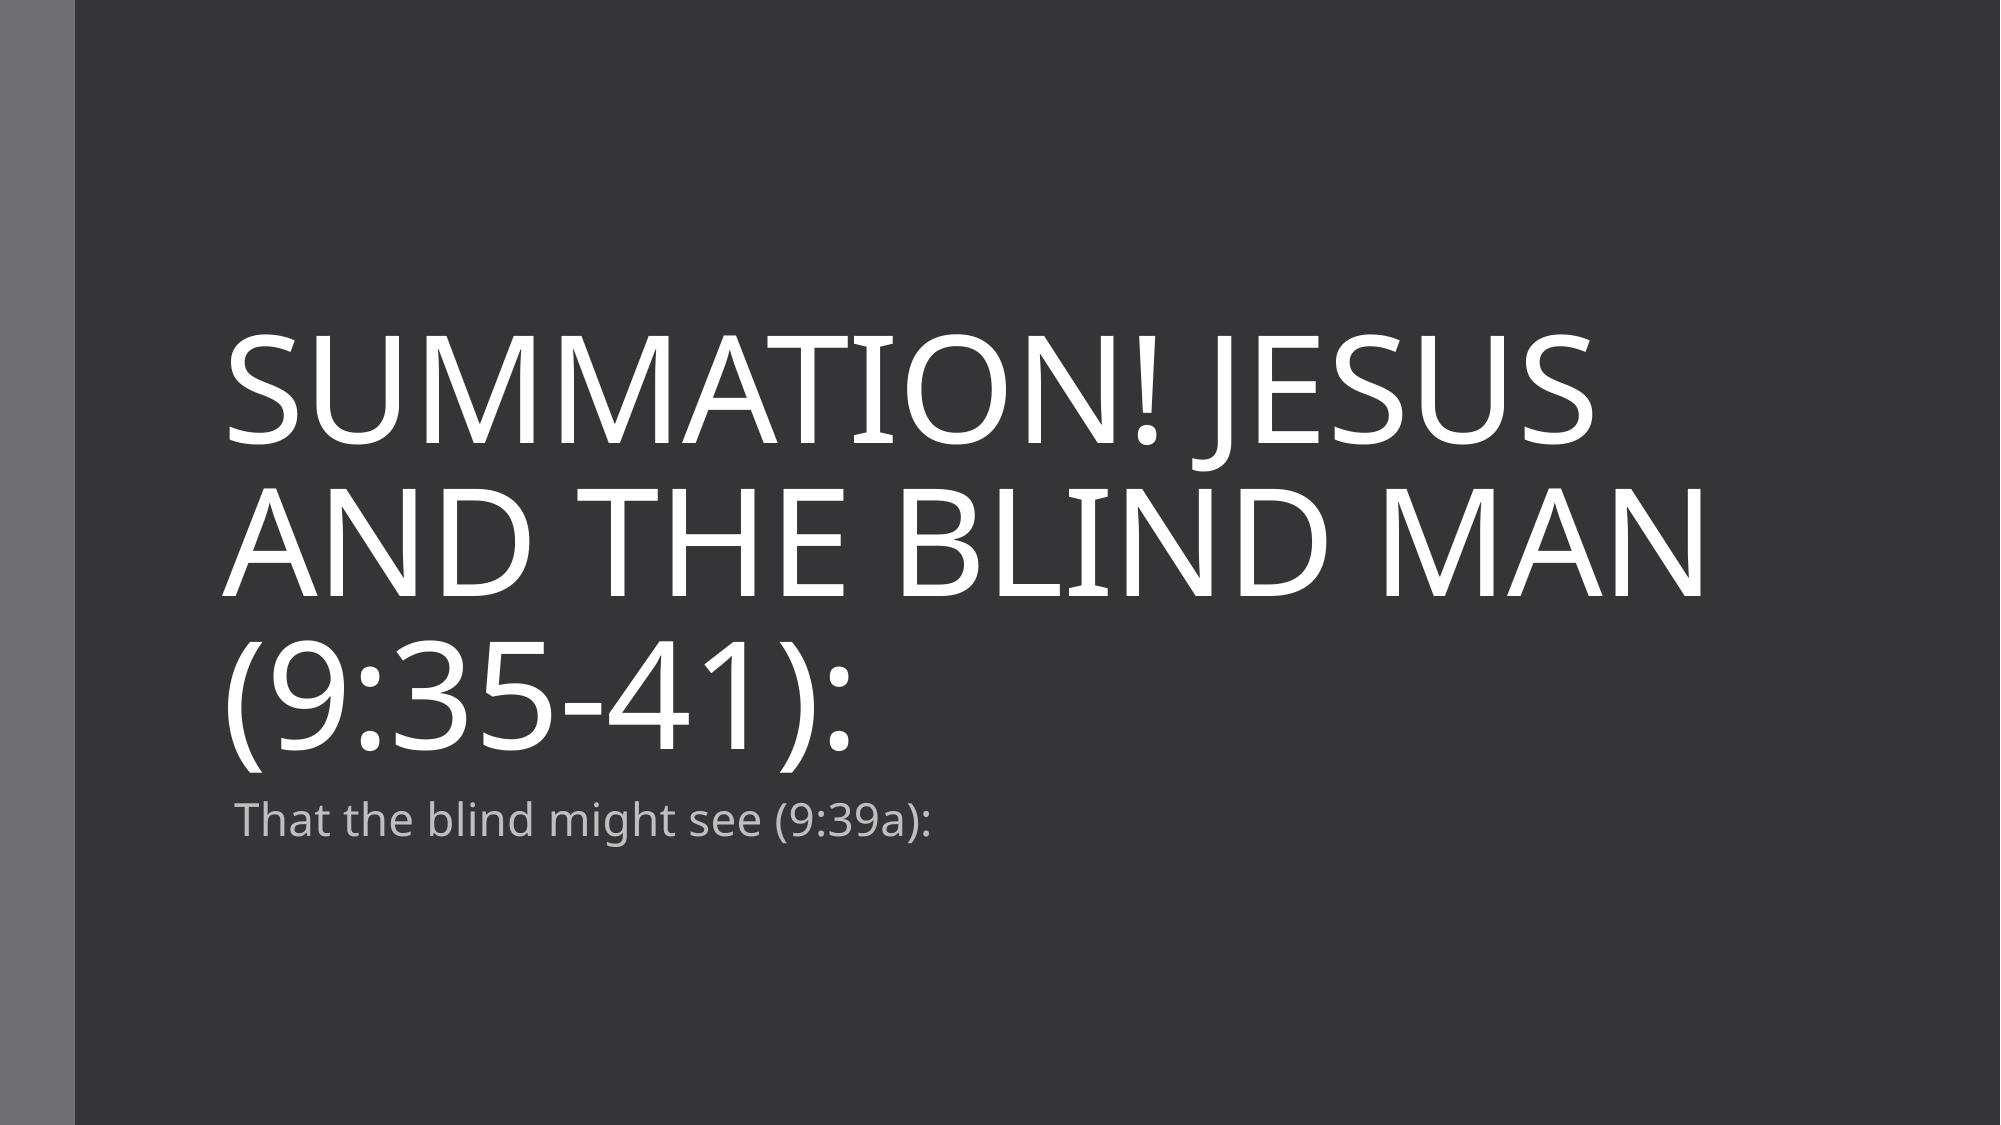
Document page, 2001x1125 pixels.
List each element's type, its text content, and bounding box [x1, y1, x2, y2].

subtitle That the blind might see (9:39a): [206, 787, 1752, 1066]
title SUMMATION! JESUS AND THE BLIND MAN (9:35-41): [206, 124, 1752, 787]
